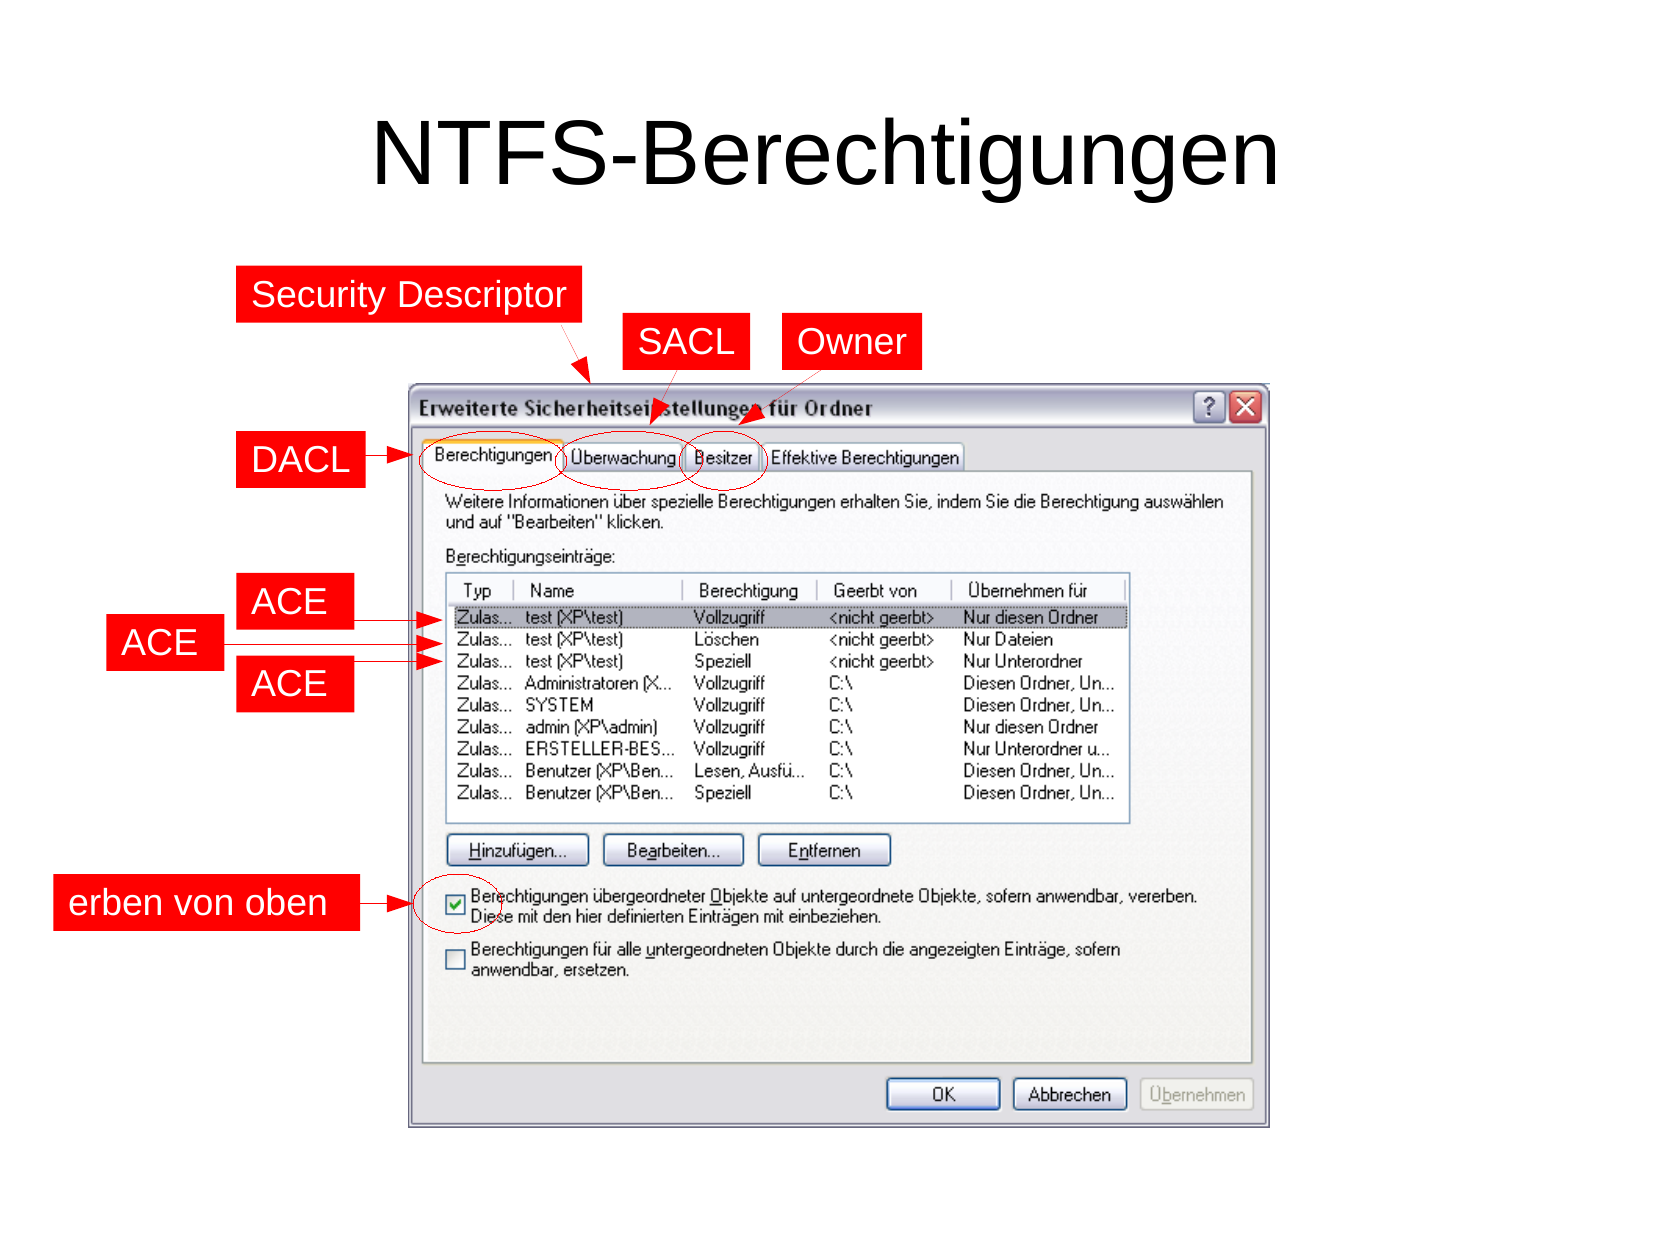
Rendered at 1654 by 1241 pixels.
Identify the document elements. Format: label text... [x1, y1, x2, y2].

title NTFS-Berechtigungen [82, 56, 1571, 250]
picture [408, 645, 416, 661]
text_box Owner [782, 312, 923, 370]
text_box Security Descriptor [236, 265, 583, 323]
text_box ACE [236, 572, 355, 630]
text_box ACE [106, 614, 225, 671]
text_box ACE [236, 655, 355, 713]
picture [408, 383, 1270, 1128]
text_box DACL [236, 431, 366, 488]
text_box erben von oben [53, 874, 361, 931]
text_box SACL [622, 312, 751, 370]
